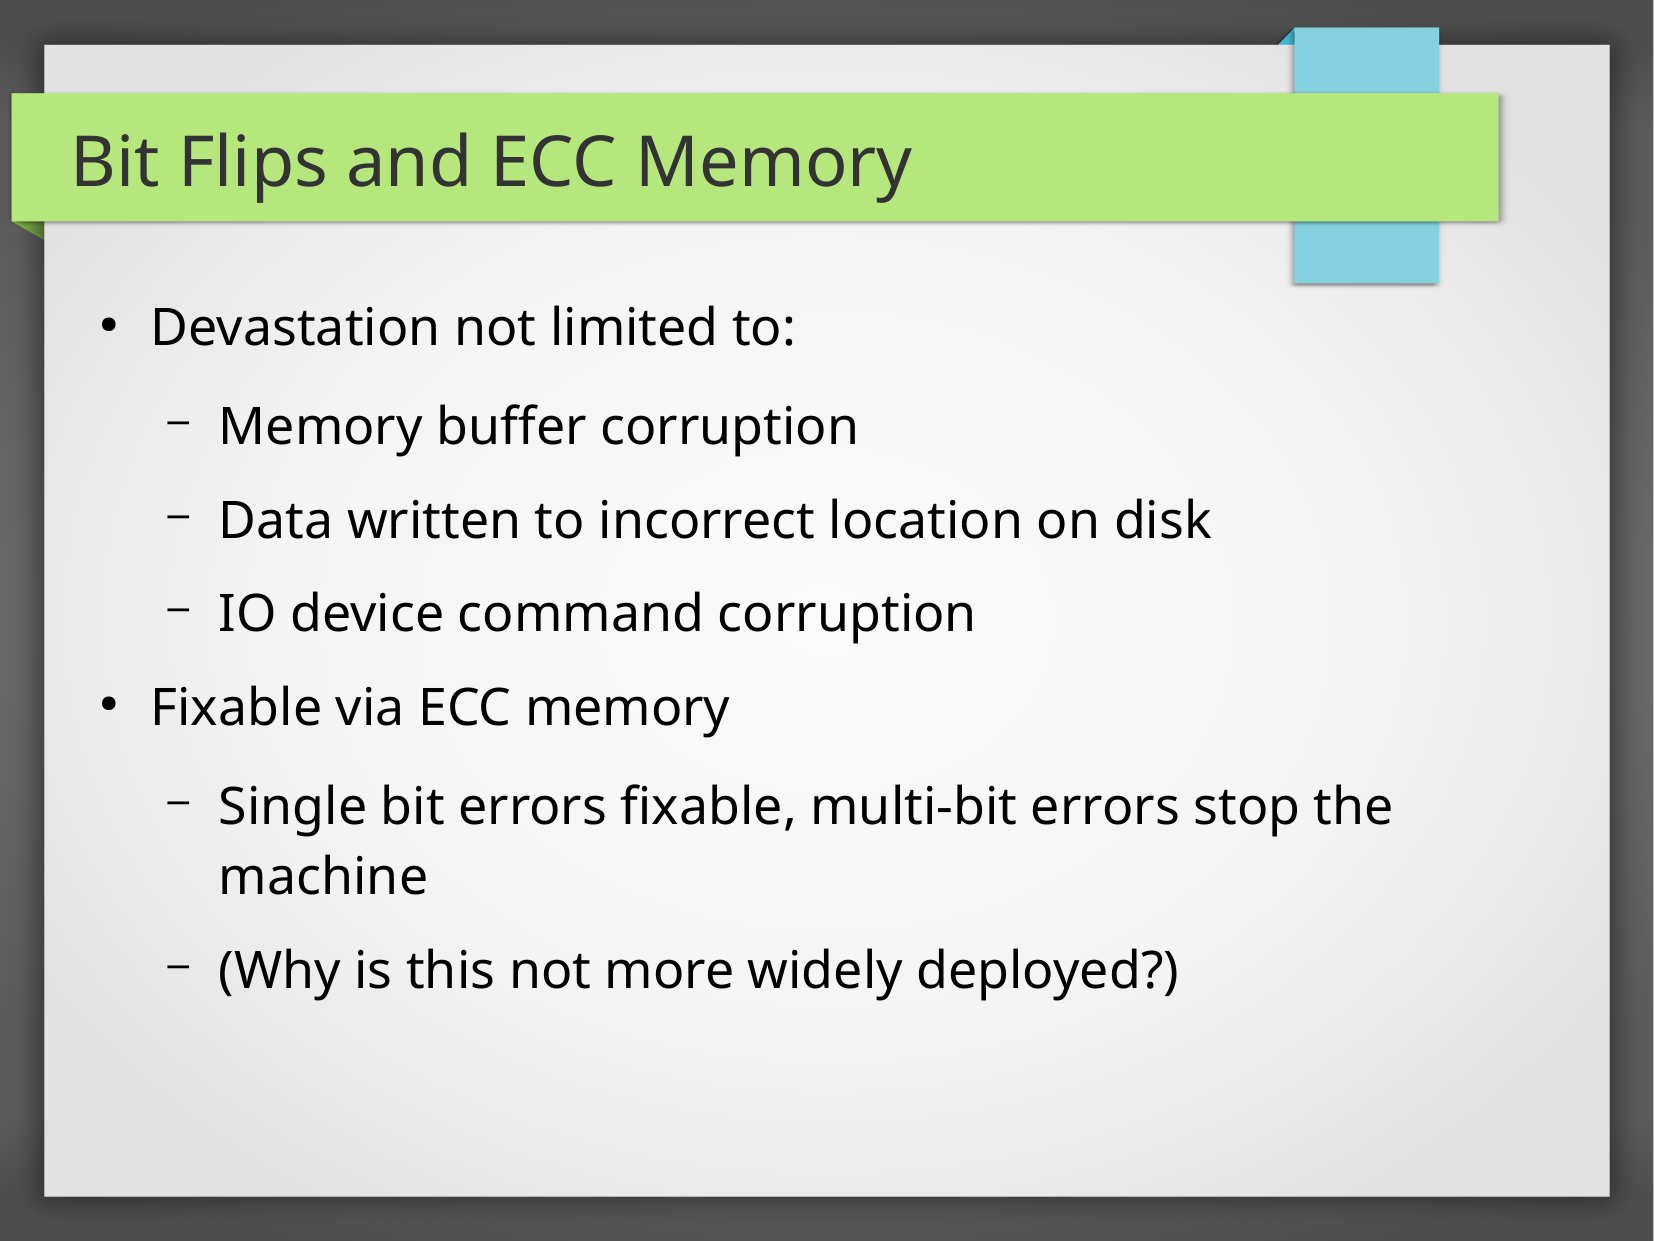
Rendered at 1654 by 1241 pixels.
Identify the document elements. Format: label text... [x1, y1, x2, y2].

title Bit Flips and ECC Memory [70, 106, 1229, 213]
list Devastation not limited to: Memory buffer corruption Data written to incorrect location on disk IO device command corruption Fixable via ECC memory Single bit errors fixable, multi-bit errors stop the machine (Why is this not more widely deployed?) [82, 290, 1538, 1010]
picture [0, 0, 1654, 1241]
